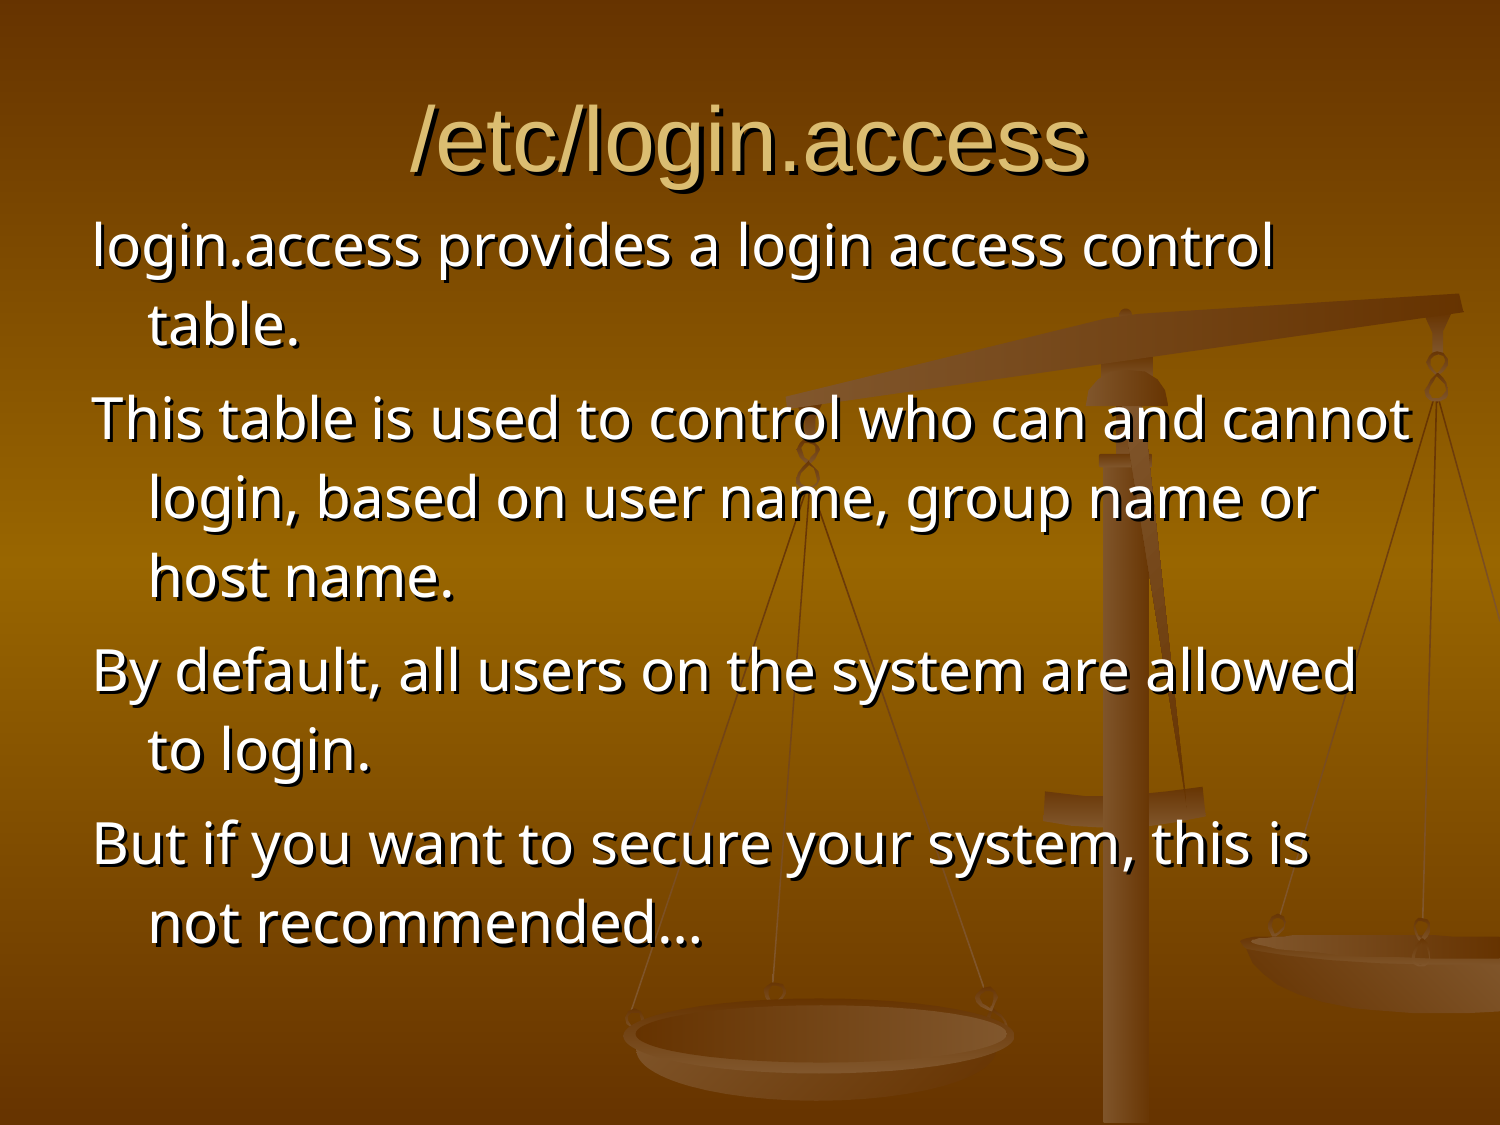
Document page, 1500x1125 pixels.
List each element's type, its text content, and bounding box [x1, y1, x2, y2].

title /etc/login.access [75, 45, 1426, 234]
list login.access provides a login access control table. This table is used to control who can and cannot login, based on user name, group name or host name. By default, all users on the system are allowed to login. But if you want to secure your system, this is not recommended… [76, 196, 1427, 1083]
